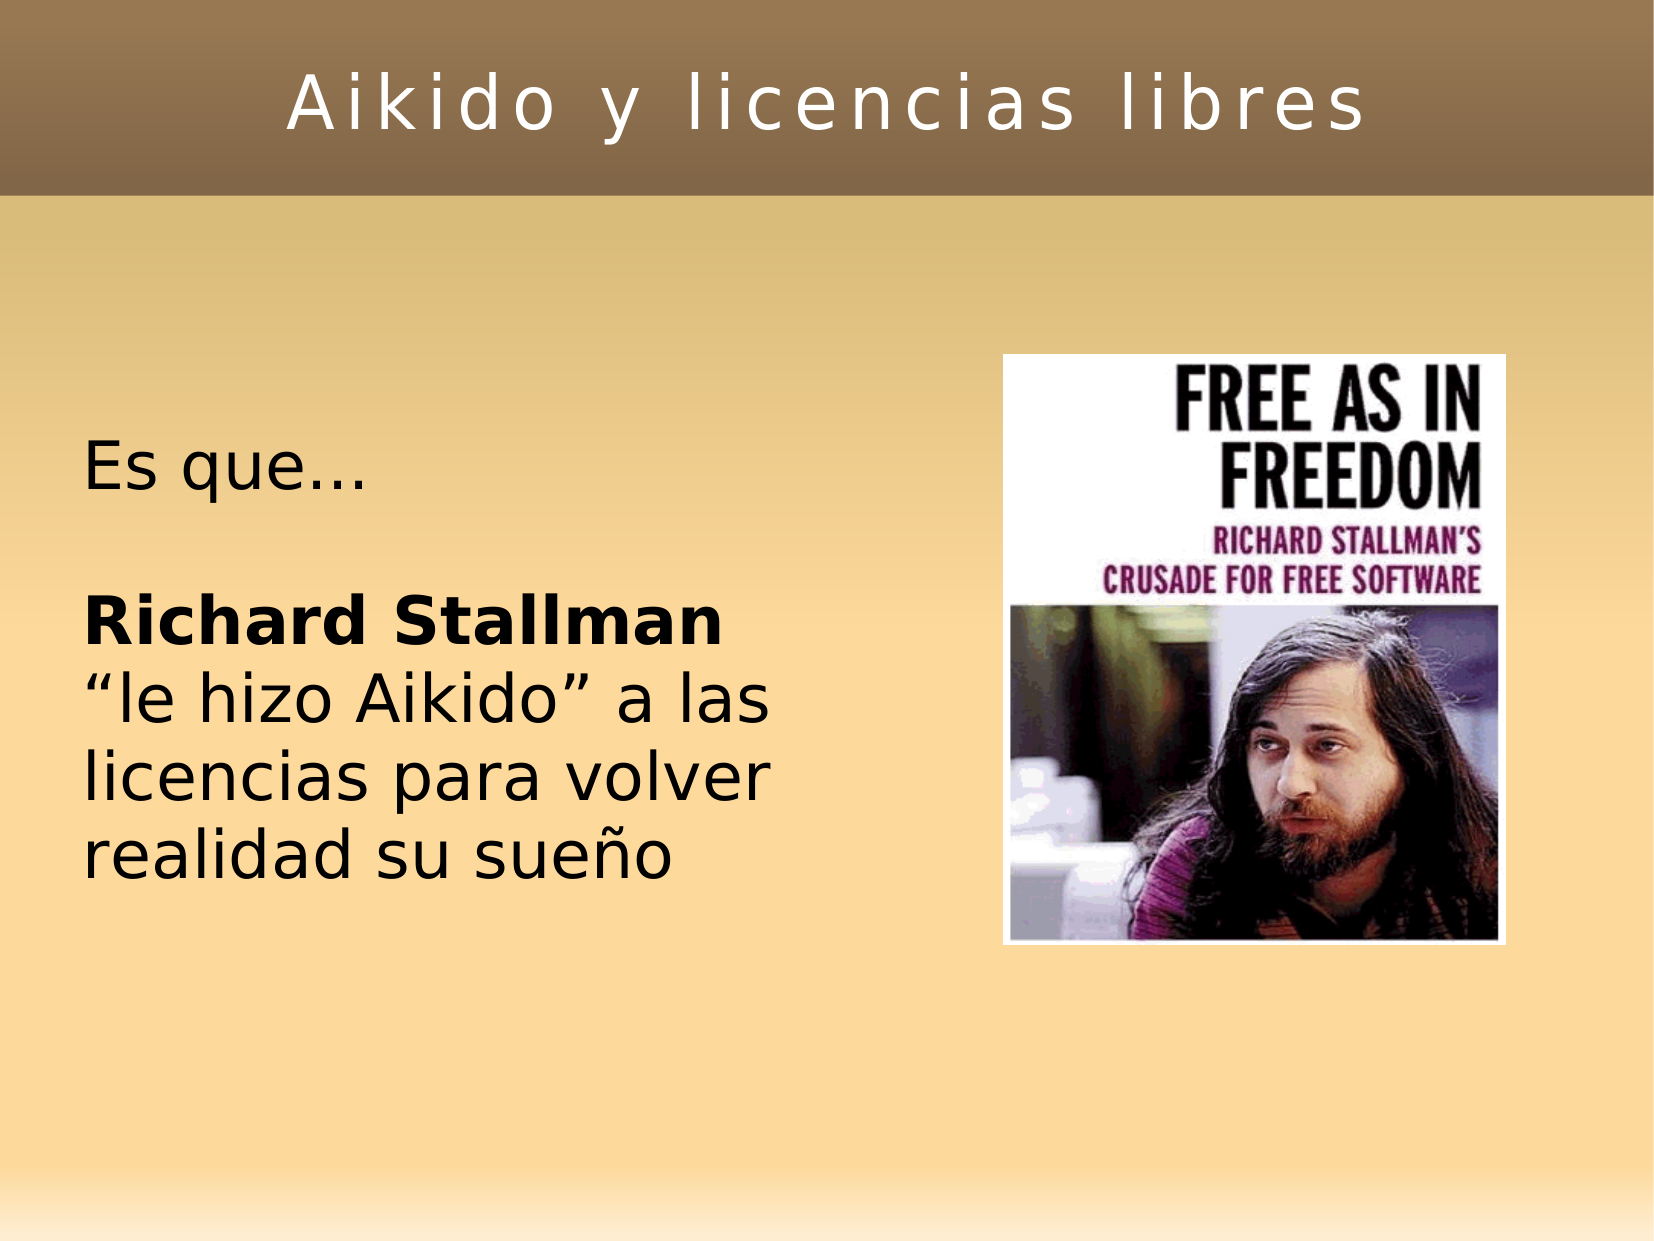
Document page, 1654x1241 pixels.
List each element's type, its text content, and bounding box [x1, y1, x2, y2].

picture [0, 0, 1654, 1241]
title Aikido y licencias libres [59, 29, 1595, 178]
subtitle Es que... Richard Stallman “le hizo Aikido” a las licencias para volver realidad su sueño [82, 290, 1571, 1109]
